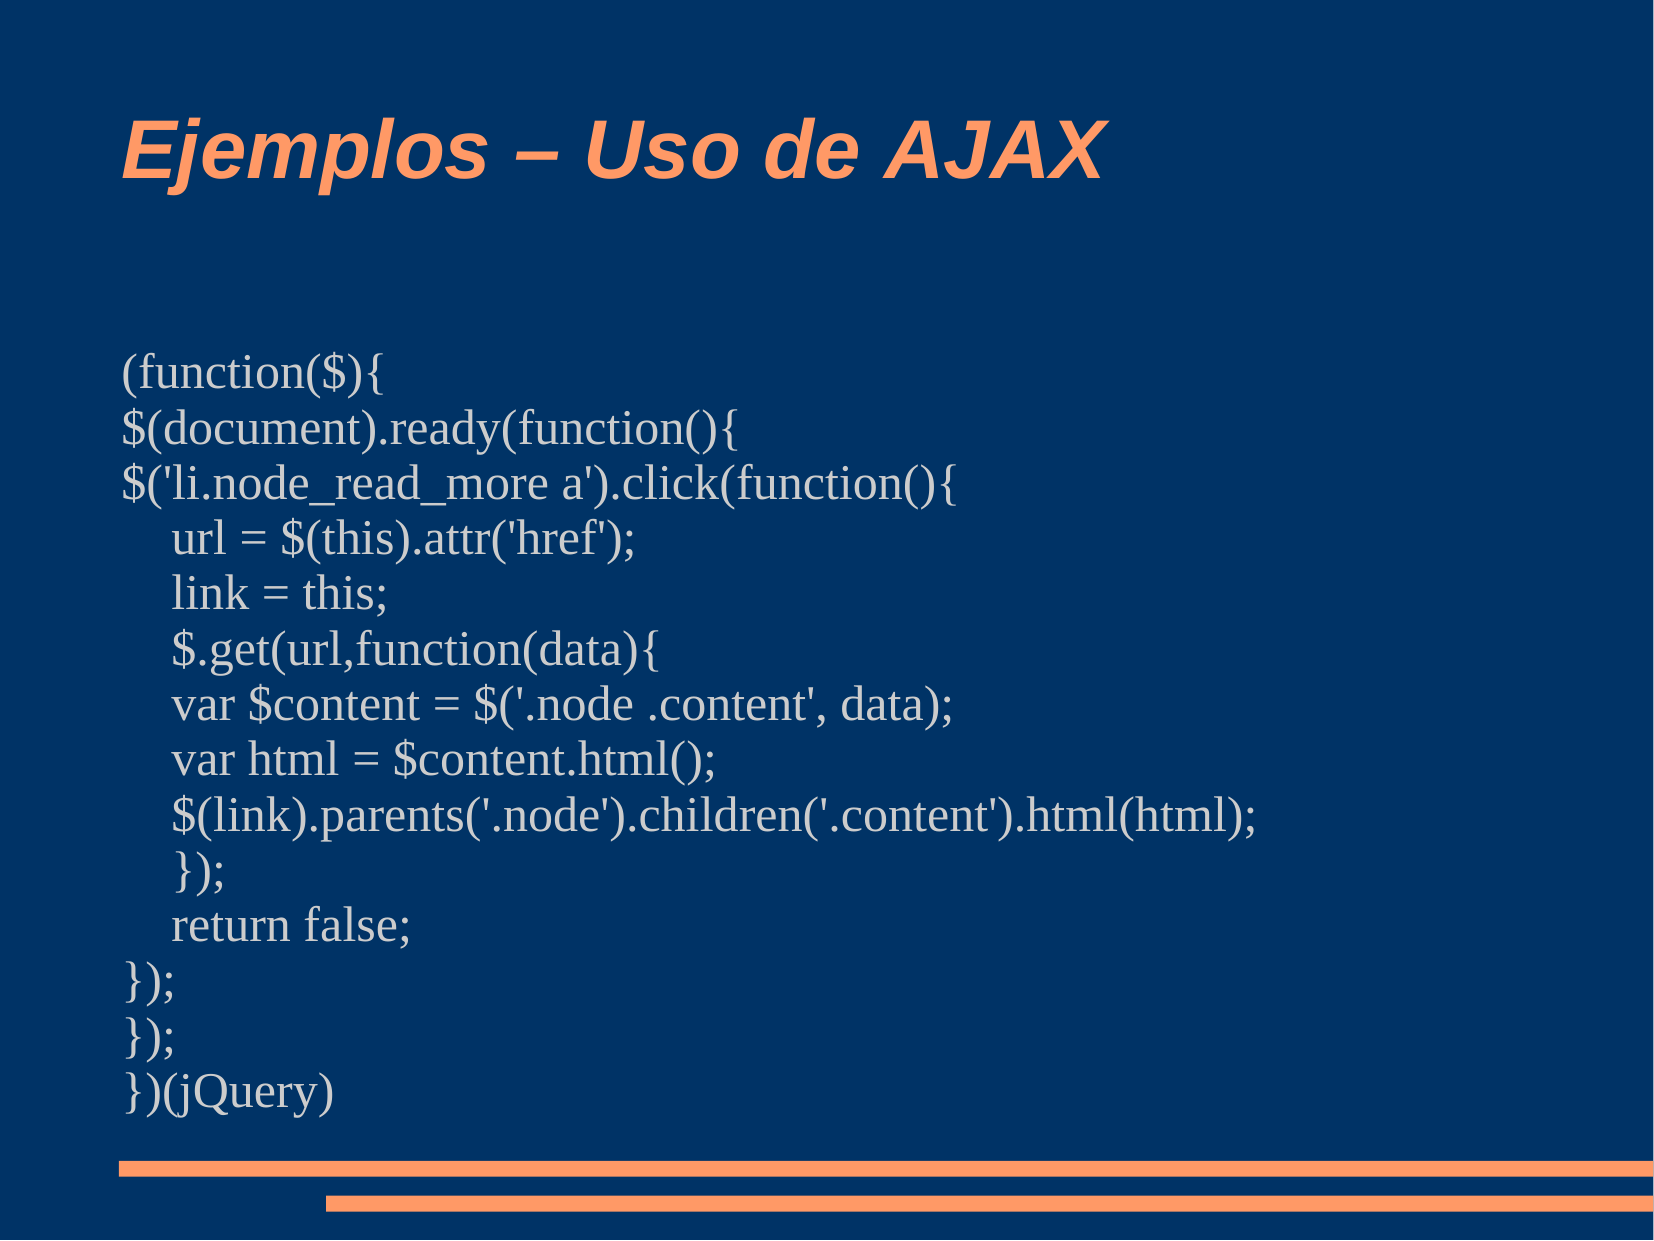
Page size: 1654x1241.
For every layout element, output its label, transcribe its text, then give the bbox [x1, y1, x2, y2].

subtitle (function($){ $(document).ready(function(){ $('li.node_read_more a').click(function(){ url = $(this).attr('href'); link = this; $.get(url,function(data){ var $content = $('.node .content', data); var html = $content.html(); $(link).parents('.node').children('.content').html(html); }); return false; }); }); })(jQuery) [121, 329, 1561, 1134]
title Ejemplos – Uso de AJAX [121, 53, 1534, 246]
